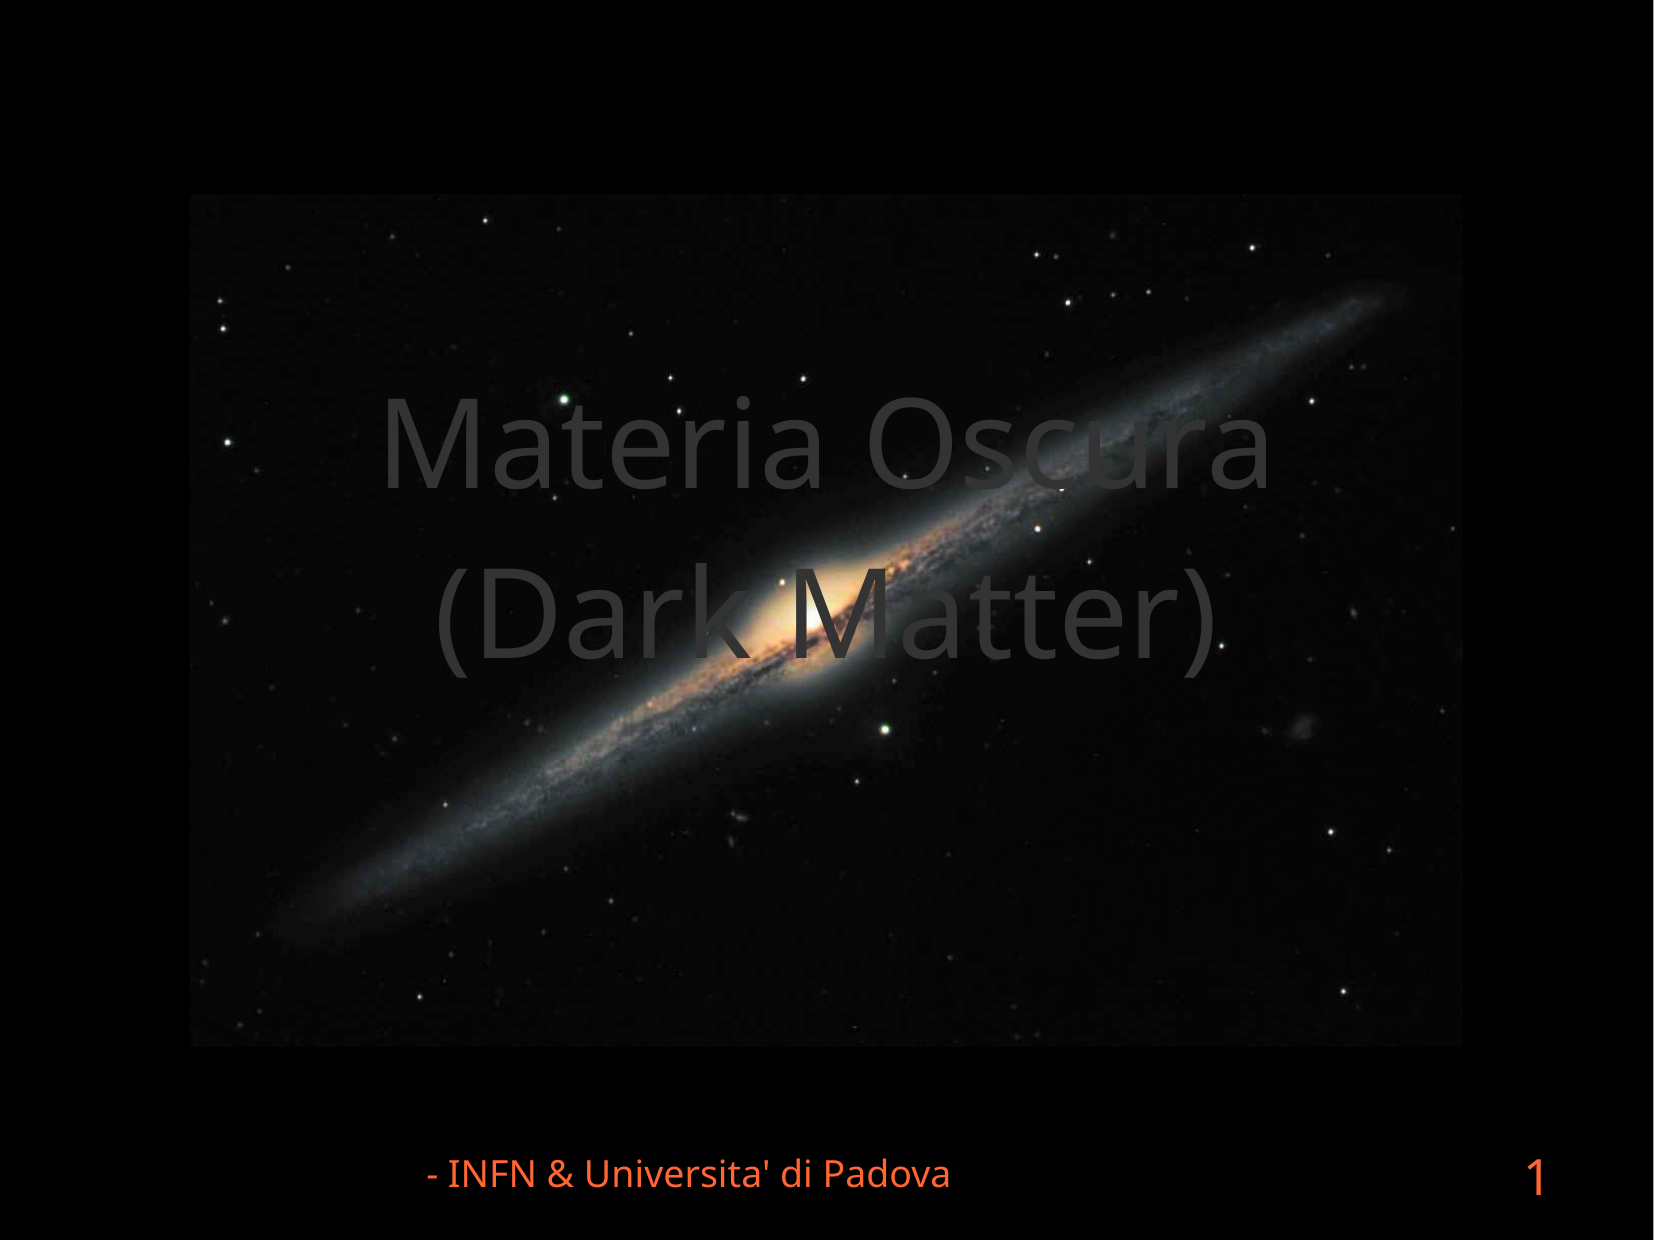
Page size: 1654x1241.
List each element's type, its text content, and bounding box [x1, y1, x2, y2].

title Materia Oscura (Dark Matter) [82, 337, 1571, 713]
picture [190, 713, 1463, 1047]
picture [190, 194, 1463, 337]
